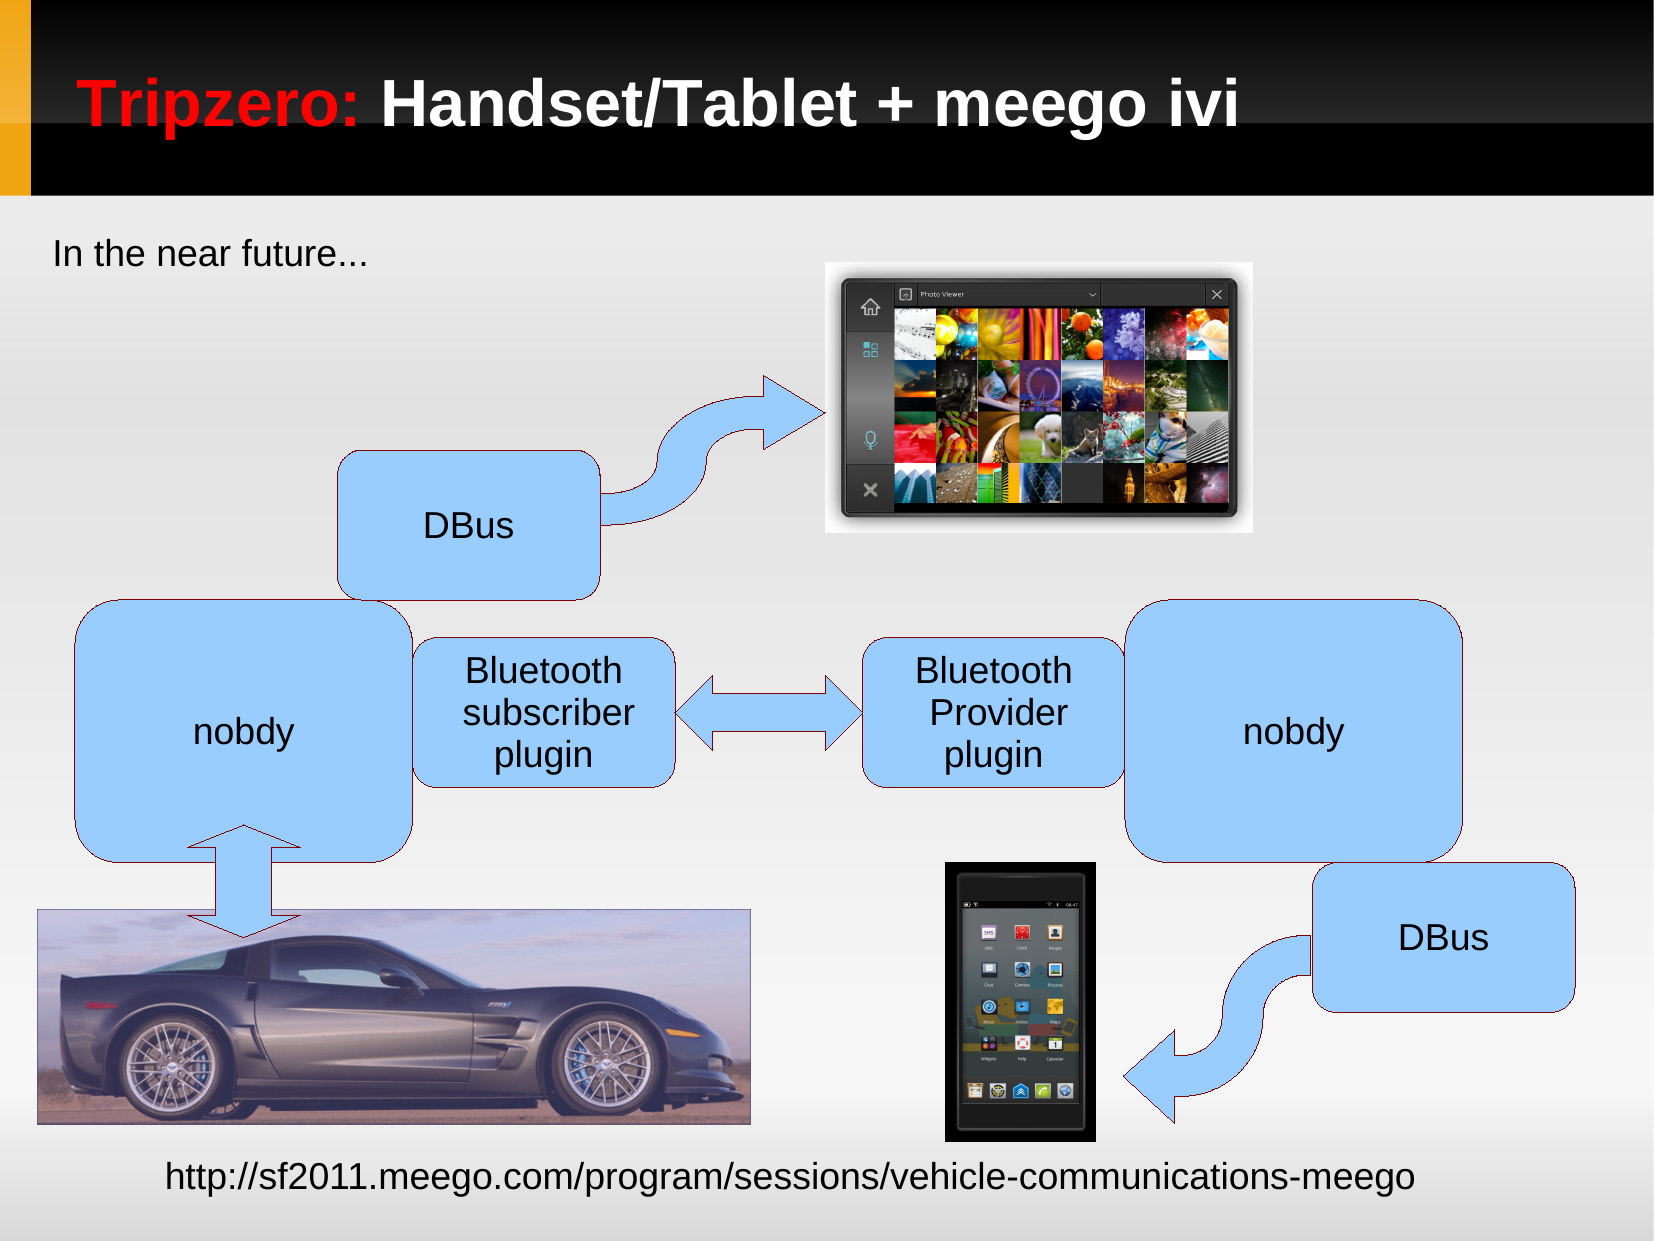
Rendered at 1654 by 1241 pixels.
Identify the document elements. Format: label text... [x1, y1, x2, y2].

text_box [187, 824, 301, 938]
text_box [674, 675, 863, 751]
picture [0, 0, 1654, 1241]
text_box Bluetooth subscriber plugin [412, 637, 676, 788]
text_box DBus [337, 450, 601, 601]
title Tripzero: Handset/Tablet + meego ivi [76, 0, 1565, 208]
text_box [1123, 935, 1311, 1124]
text_box http://sf2011.meego.com/program/sessions/vehicle-communications-meego [150, 1148, 1436, 1206]
text_box nobdy [74, 599, 413, 863]
text_box DBus [1312, 862, 1576, 1013]
text_box Bluetooth Provider plugin [862, 637, 1124, 788]
text_box nobdy [1124, 599, 1463, 863]
text_box In the near future... [37, 225, 563, 282]
text_box [600, 375, 826, 526]
